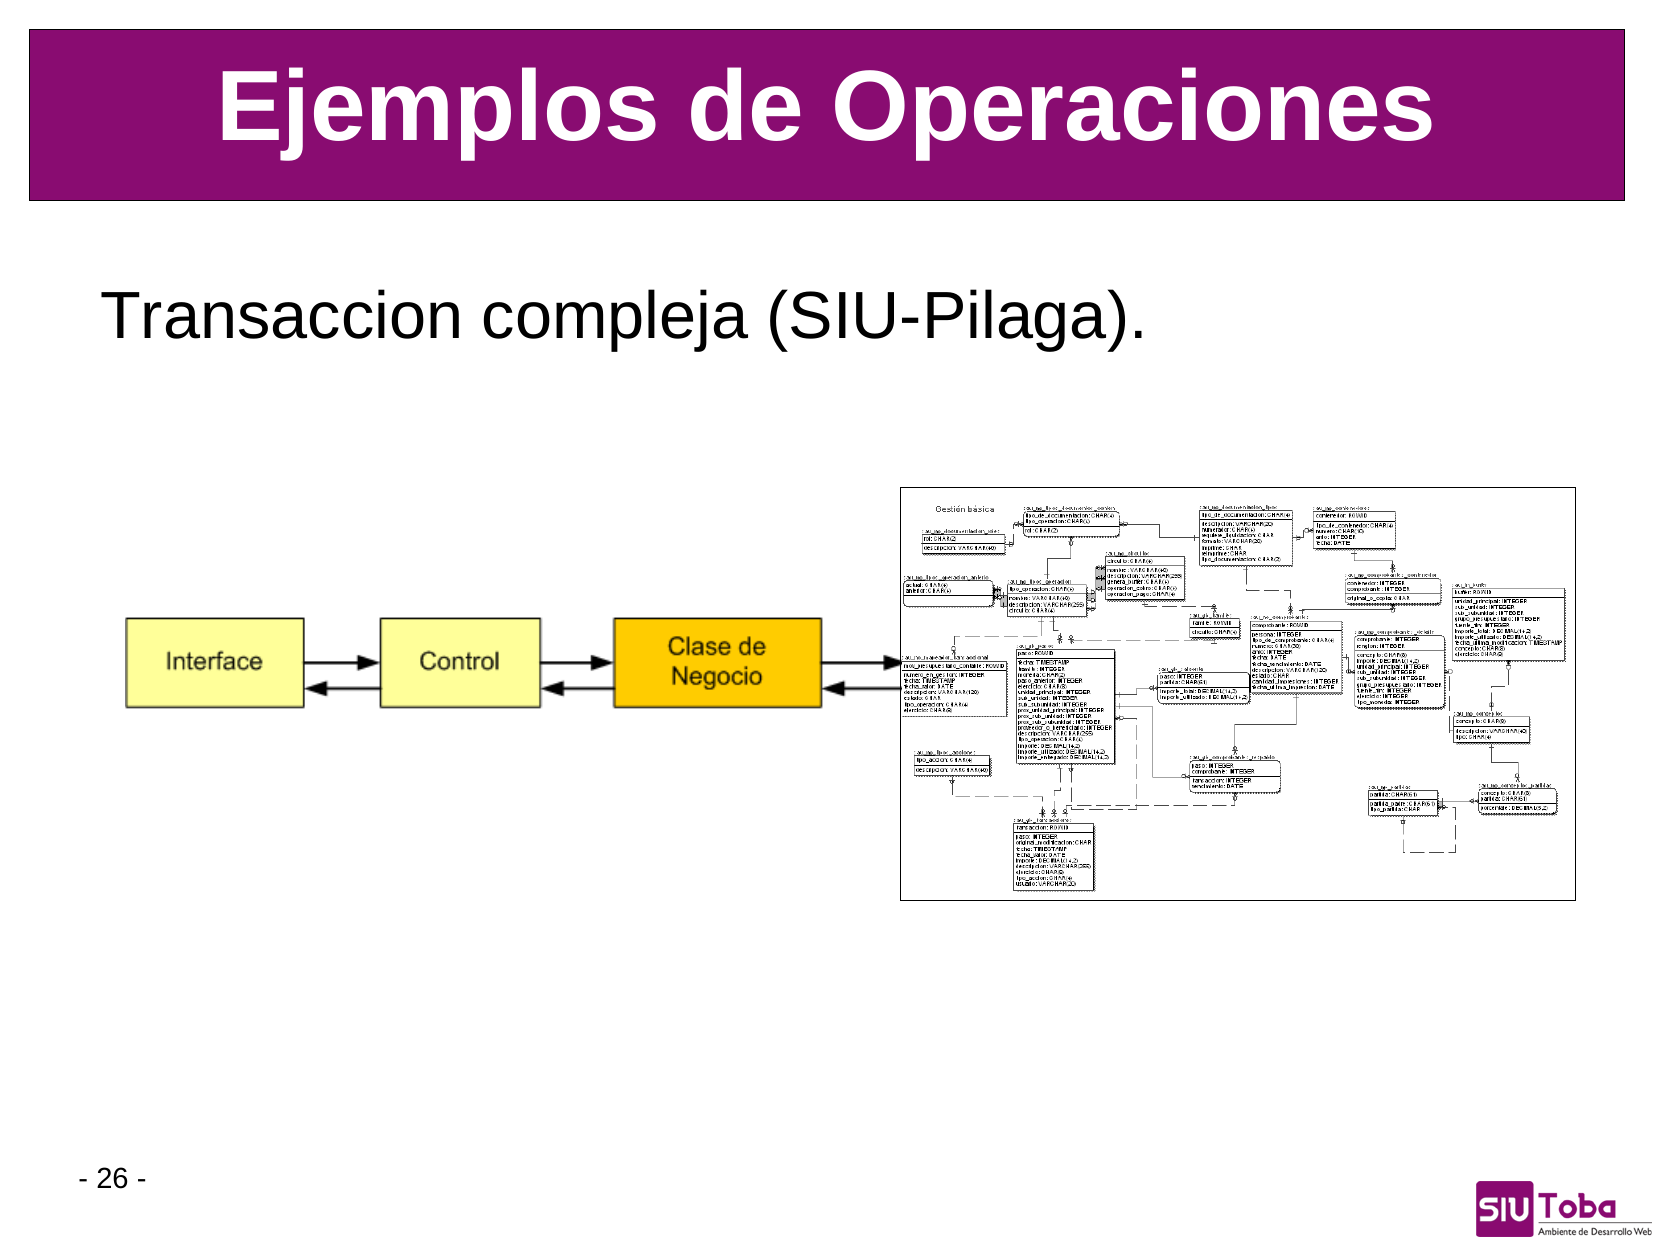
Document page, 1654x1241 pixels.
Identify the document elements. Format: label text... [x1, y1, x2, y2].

picture [901, 499, 1572, 896]
picture [1476, 1181, 1652, 1237]
list Transaccion compleja (SIU-Pilaga). [82, 277, 1565, 433]
title Ejemplos de Operaciones [59, 47, 1595, 166]
picture [125, 546, 900, 818]
